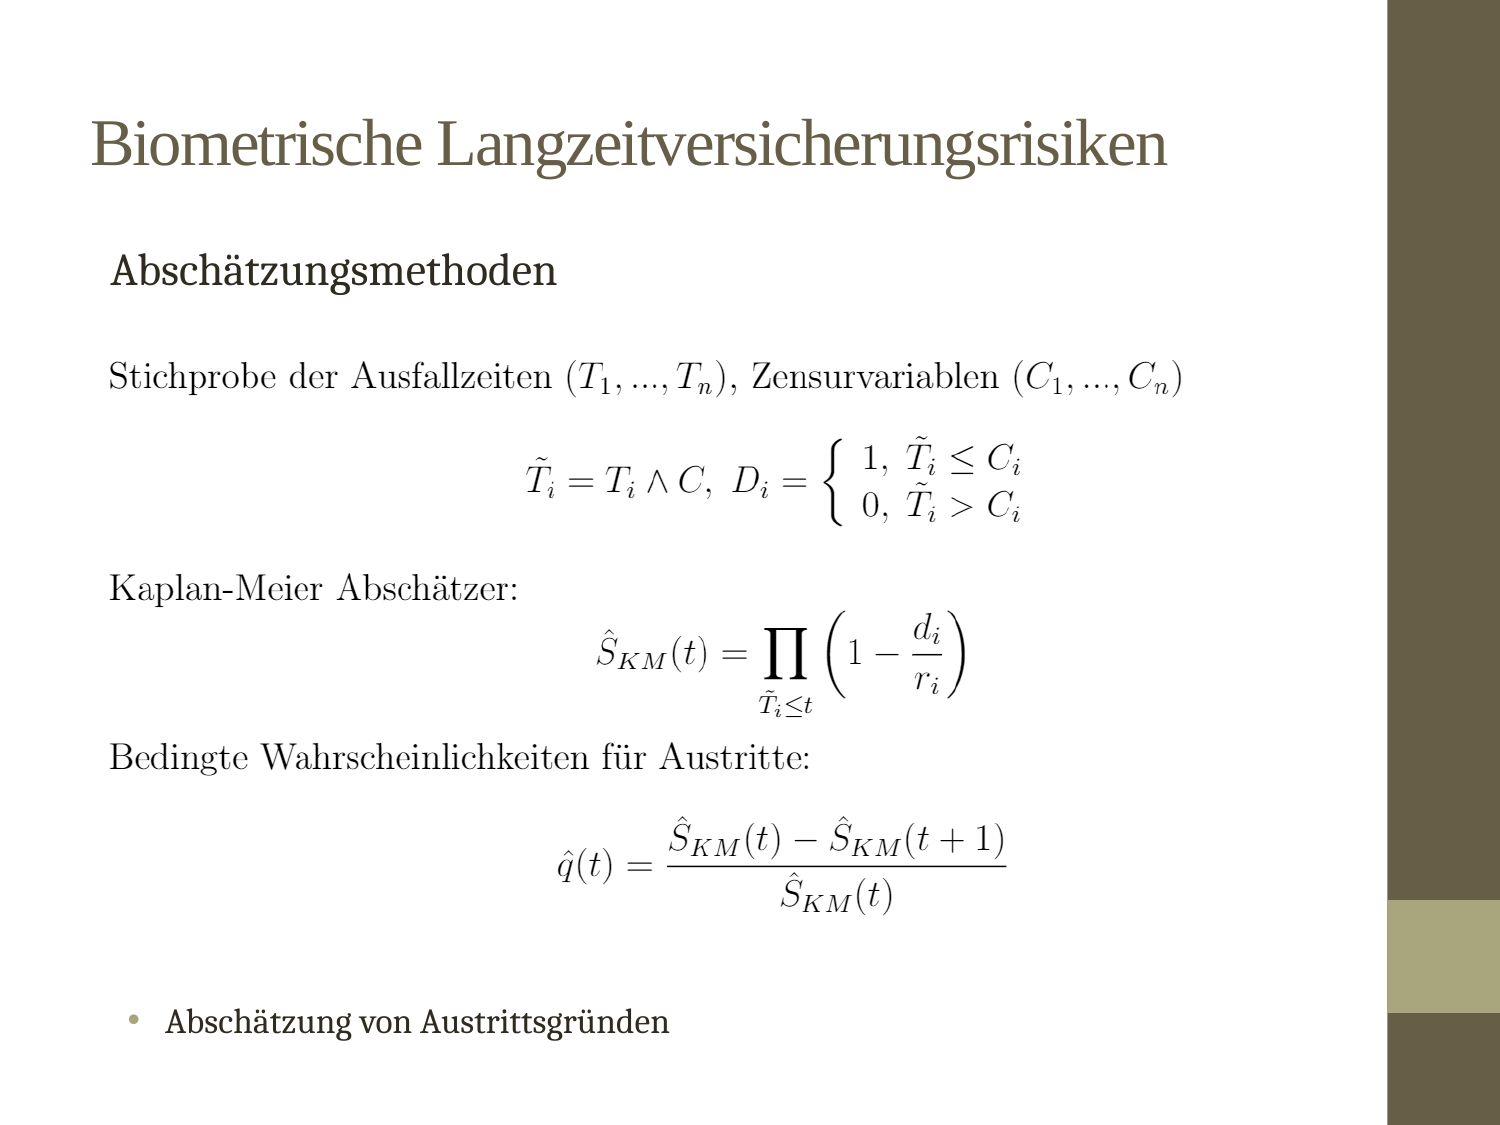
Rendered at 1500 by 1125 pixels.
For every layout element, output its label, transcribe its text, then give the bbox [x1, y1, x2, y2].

list Abschätzung von Austrittsgründen [75, 999, 1326, 1050]
title Biometrische Langzeitversicherungsrisiken [75, 45, 1400, 233]
text_box [99, 326, 1351, 563]
text_box Abschätzungsmethoden [76, 231, 1327, 312]
picture [99, 349, 1258, 929]
